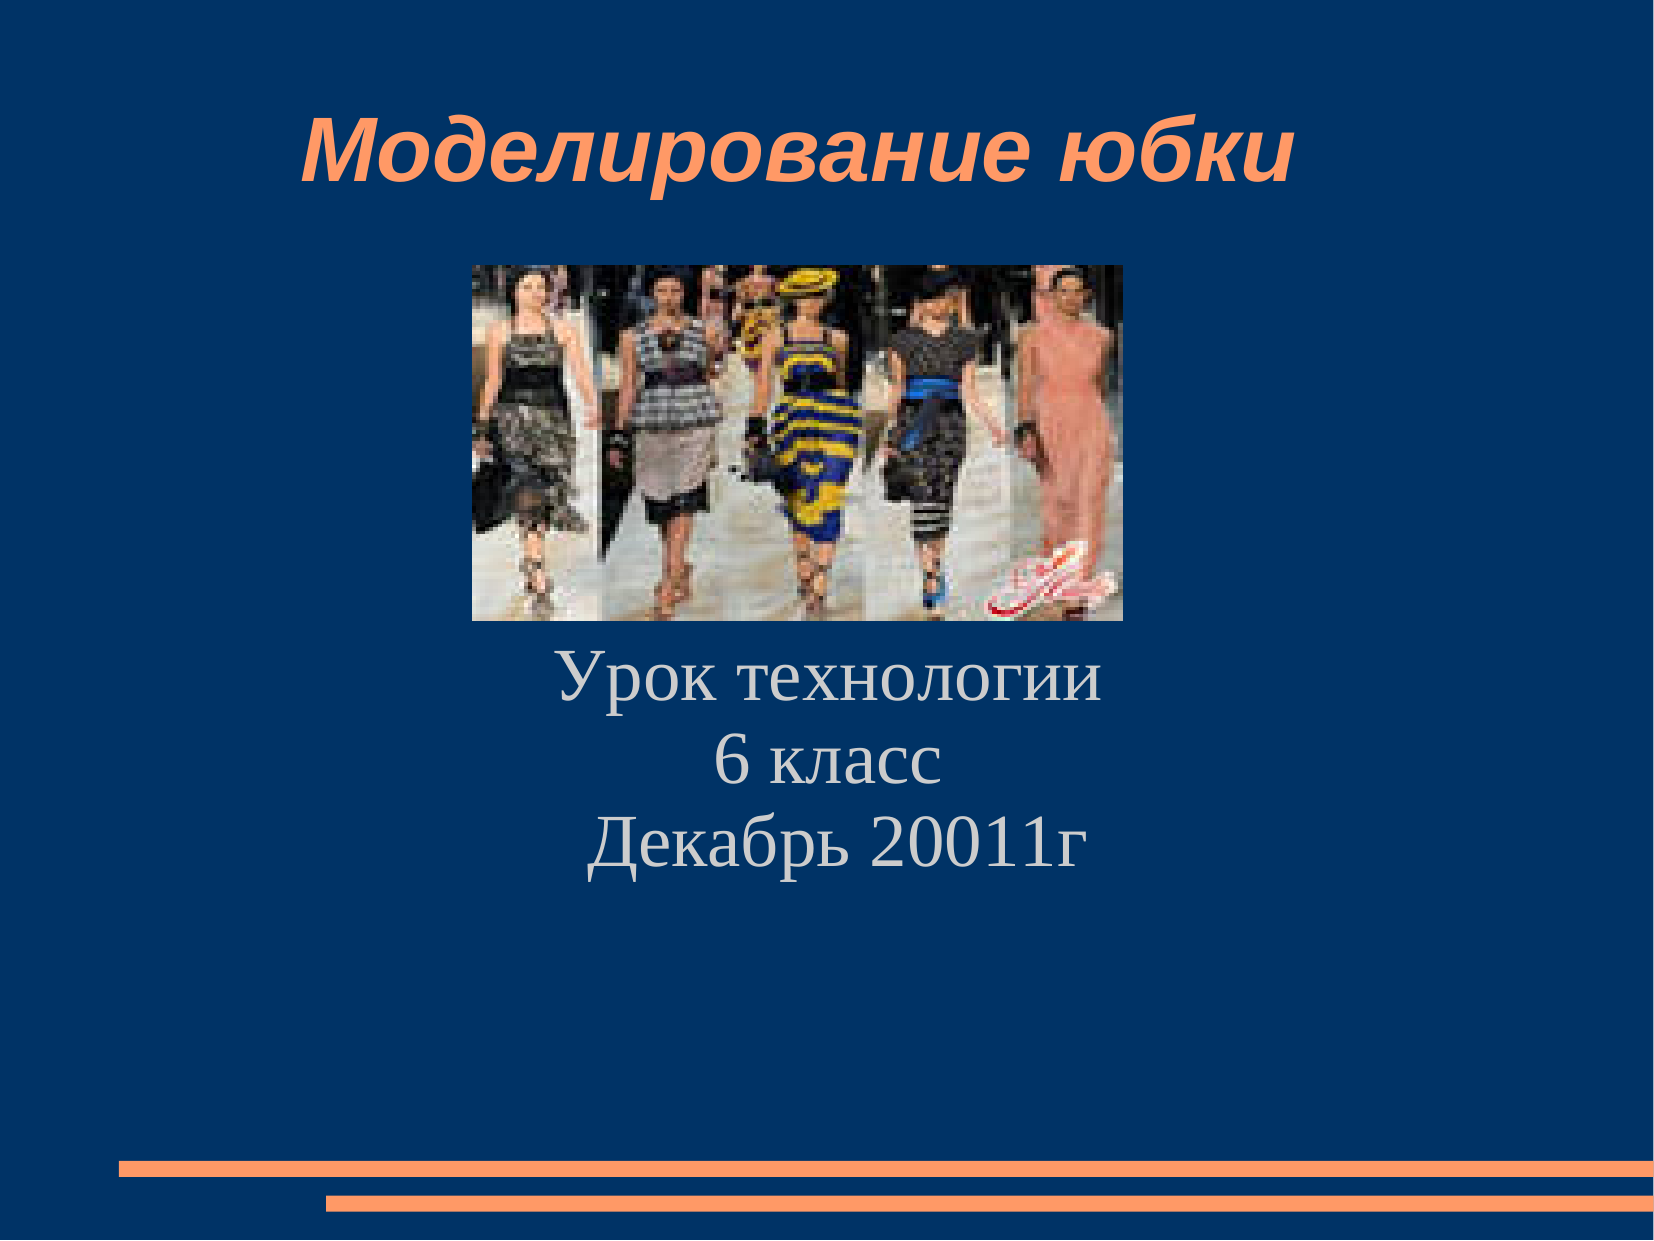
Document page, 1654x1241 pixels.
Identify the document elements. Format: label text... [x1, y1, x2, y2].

subtitle Урок технологии 6 класс Декабрь 20011г [118, 312, 1558, 1123]
picture [472, 265, 1123, 621]
title Моделирование юбки [121, 46, 1534, 254]
